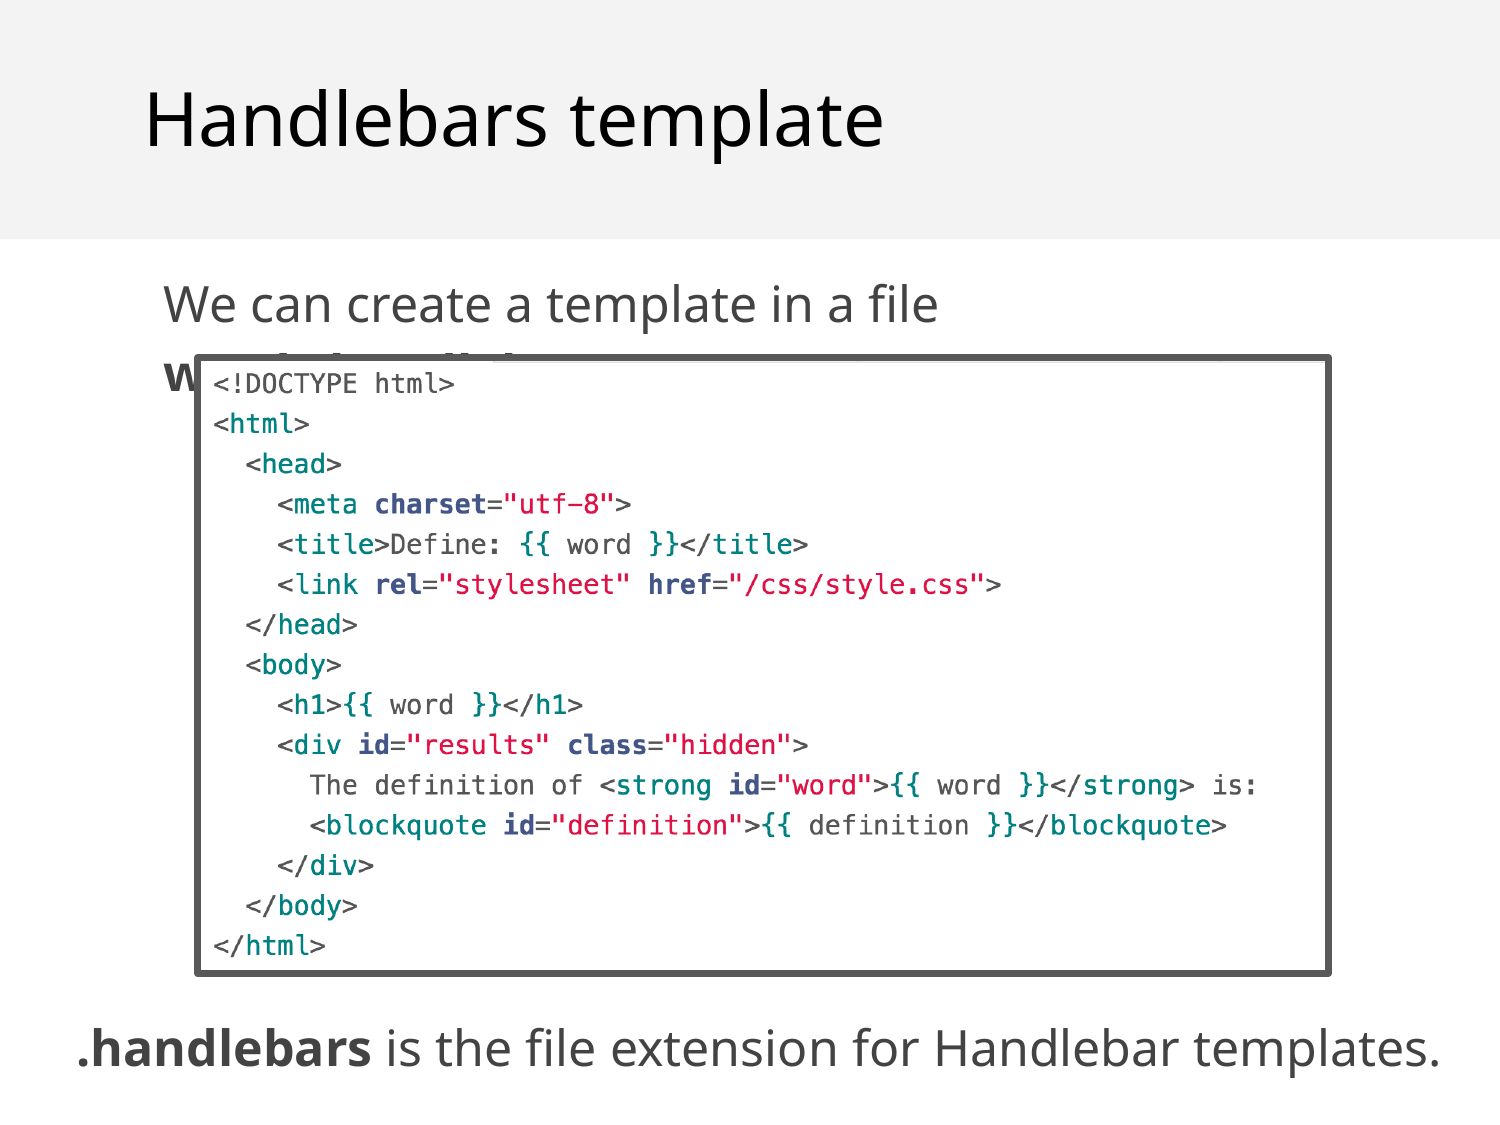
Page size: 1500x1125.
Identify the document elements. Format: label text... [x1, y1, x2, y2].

title Handlebars template [128, 56, 1372, 183]
list We can create a template in a file words.handlebars: [148, 248, 1427, 495]
list .handlebars is the file extension for Handlebar templates. [61, 992, 1465, 1107]
picture [200, 360, 1326, 971]
